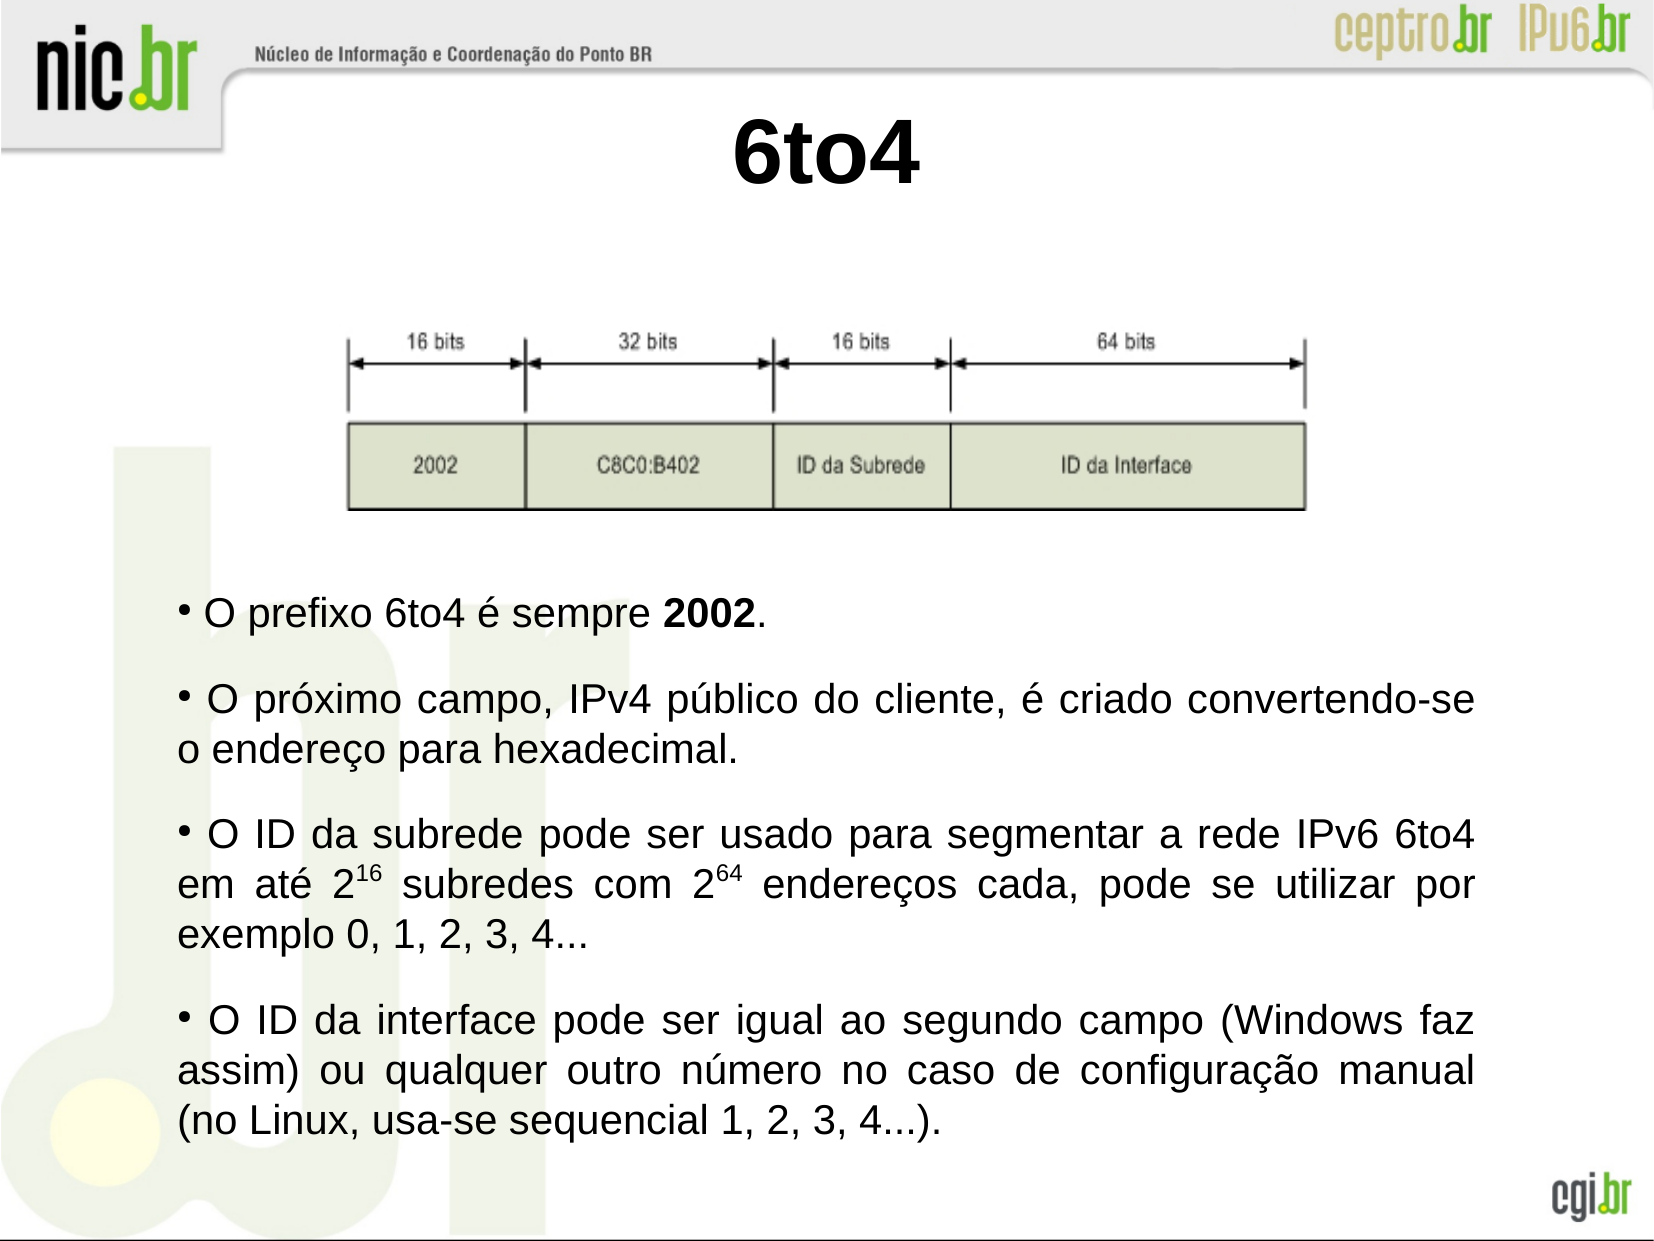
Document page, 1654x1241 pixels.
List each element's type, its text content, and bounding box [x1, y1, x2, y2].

text_box O prefixo 6to4 é sempre 2002. O próximo campo, IPv4 público do cliente, é criado convertendo-se o endereço para hexadecimal. O ID da subrede pode ser usado para segmentar a rede IPv6 6to4 em até 216 subredes com 264 endereços cada, pode se utilizar por exemplo 0, 1, 2, 3, 4... O ID da interface pode ser igual ao segundo campo (Windows faz assim) ou qualquer outro número no caso de configuração manual (no Linux, usa-se sequencial 1, 2, 3, 4...). [162, 578, 1492, 1175]
title 6to4 [120, 59, 1533, 252]
picture [0, 0, 1654, 1241]
